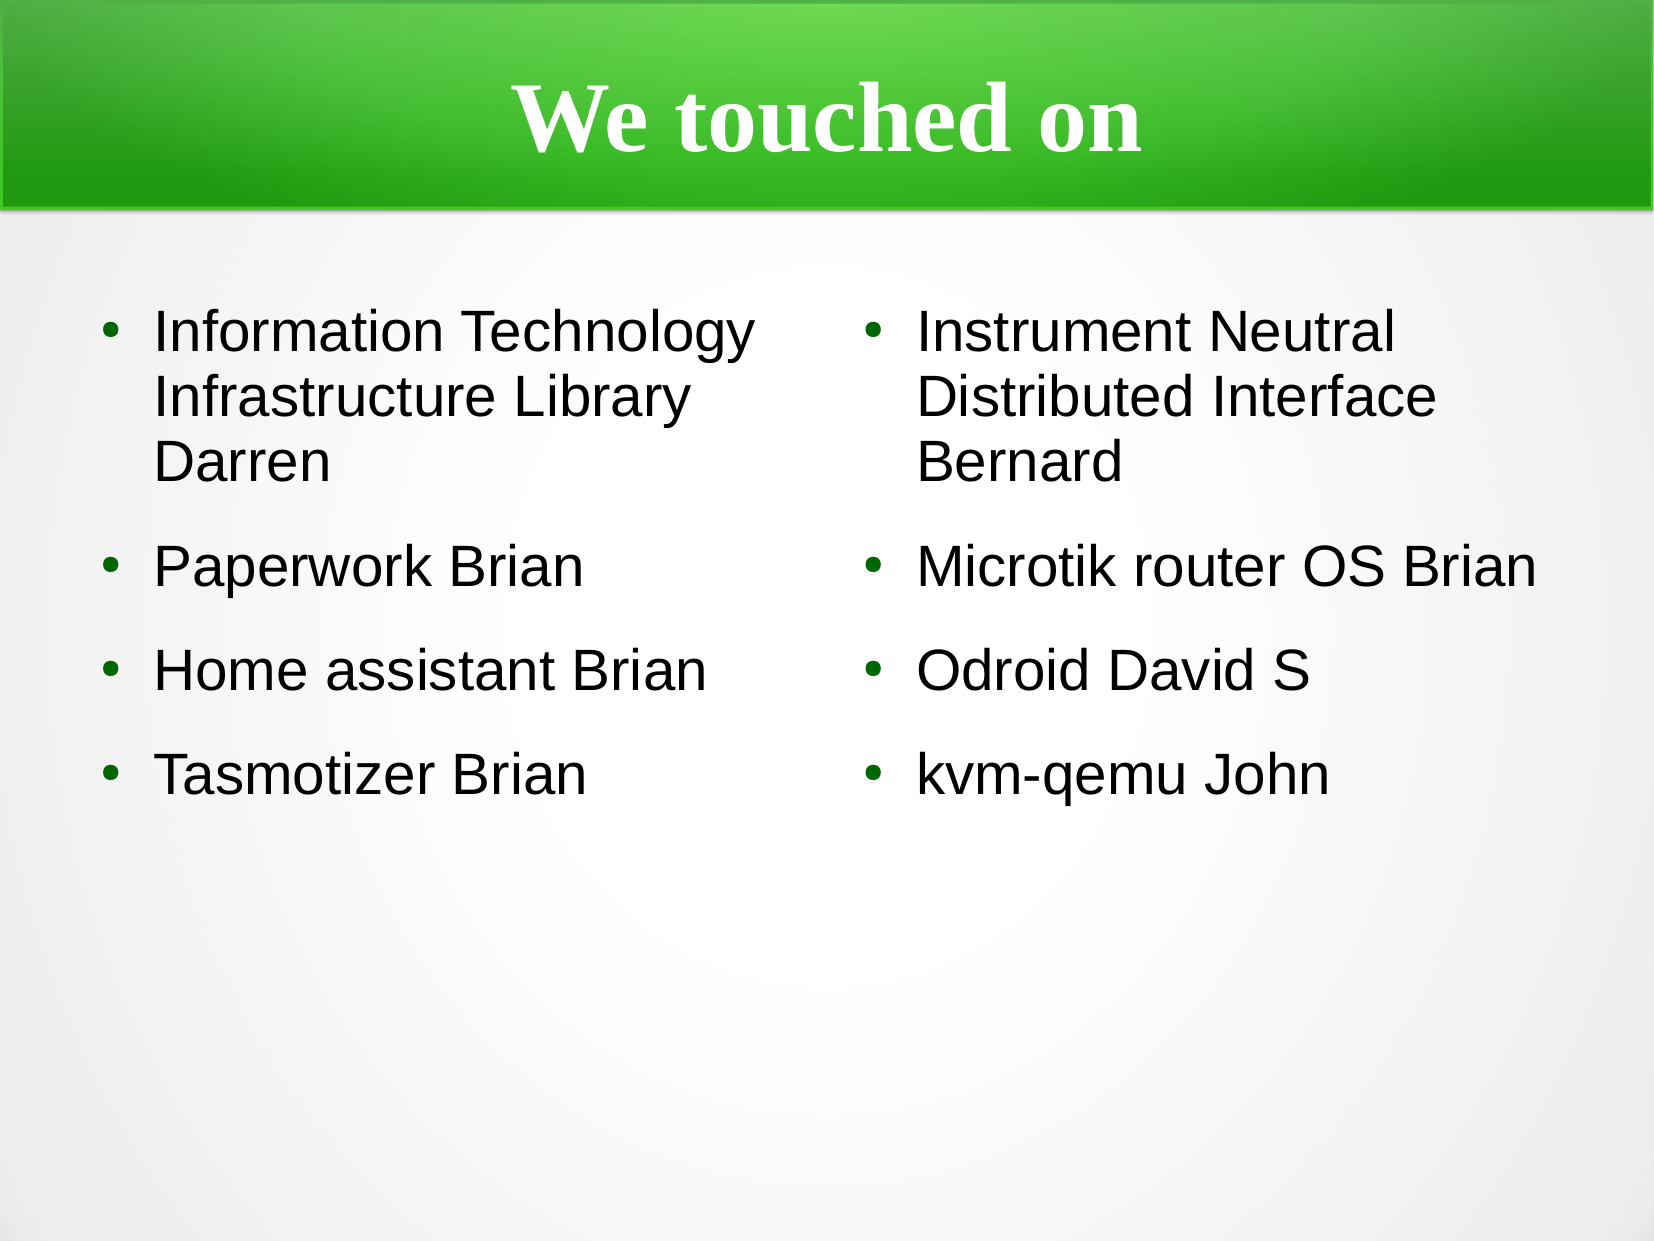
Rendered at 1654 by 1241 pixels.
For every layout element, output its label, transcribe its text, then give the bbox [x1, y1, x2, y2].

list Information Technology Infrastructure Library Darren Paperwork Brian Home assistant Brian Tasmotizer Brian [82, 299, 809, 1019]
list Instrument Neutral Distributed Interface Bernard Microtik router OS Brian Odroid David S kvm-qemu John [845, 299, 1572, 1019]
title We touched on [82, 45, 1571, 192]
